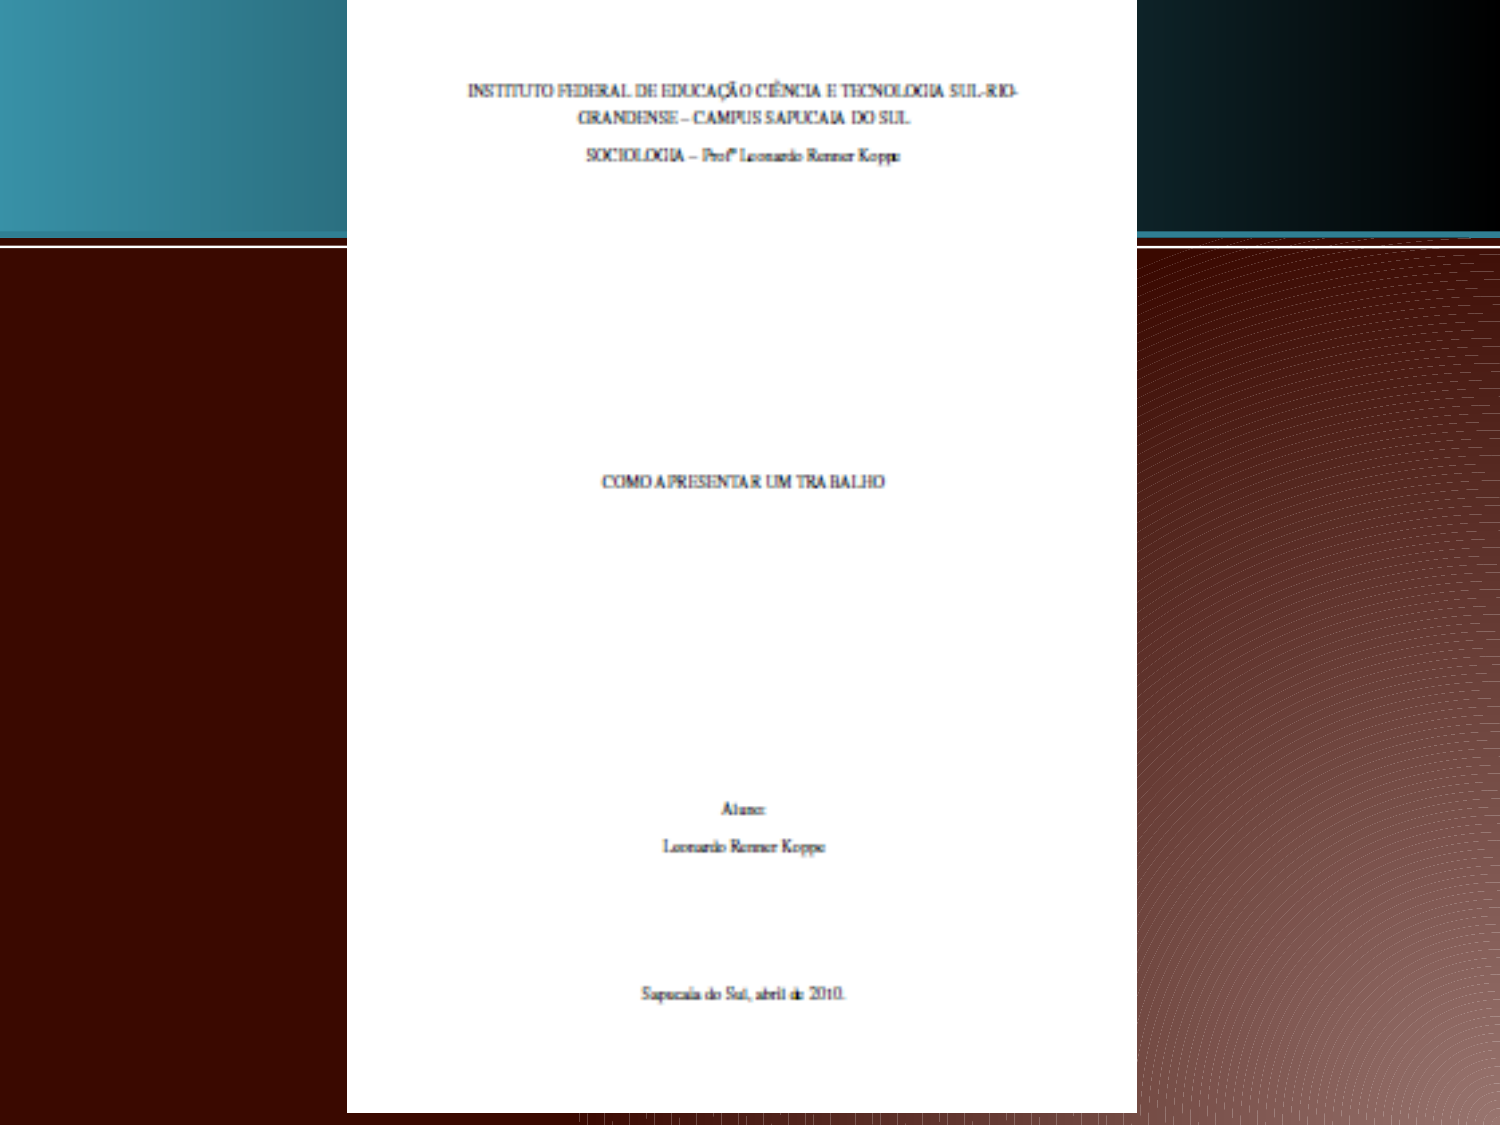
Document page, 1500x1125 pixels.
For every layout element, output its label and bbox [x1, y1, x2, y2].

picture [347, 0, 1137, 1113]
